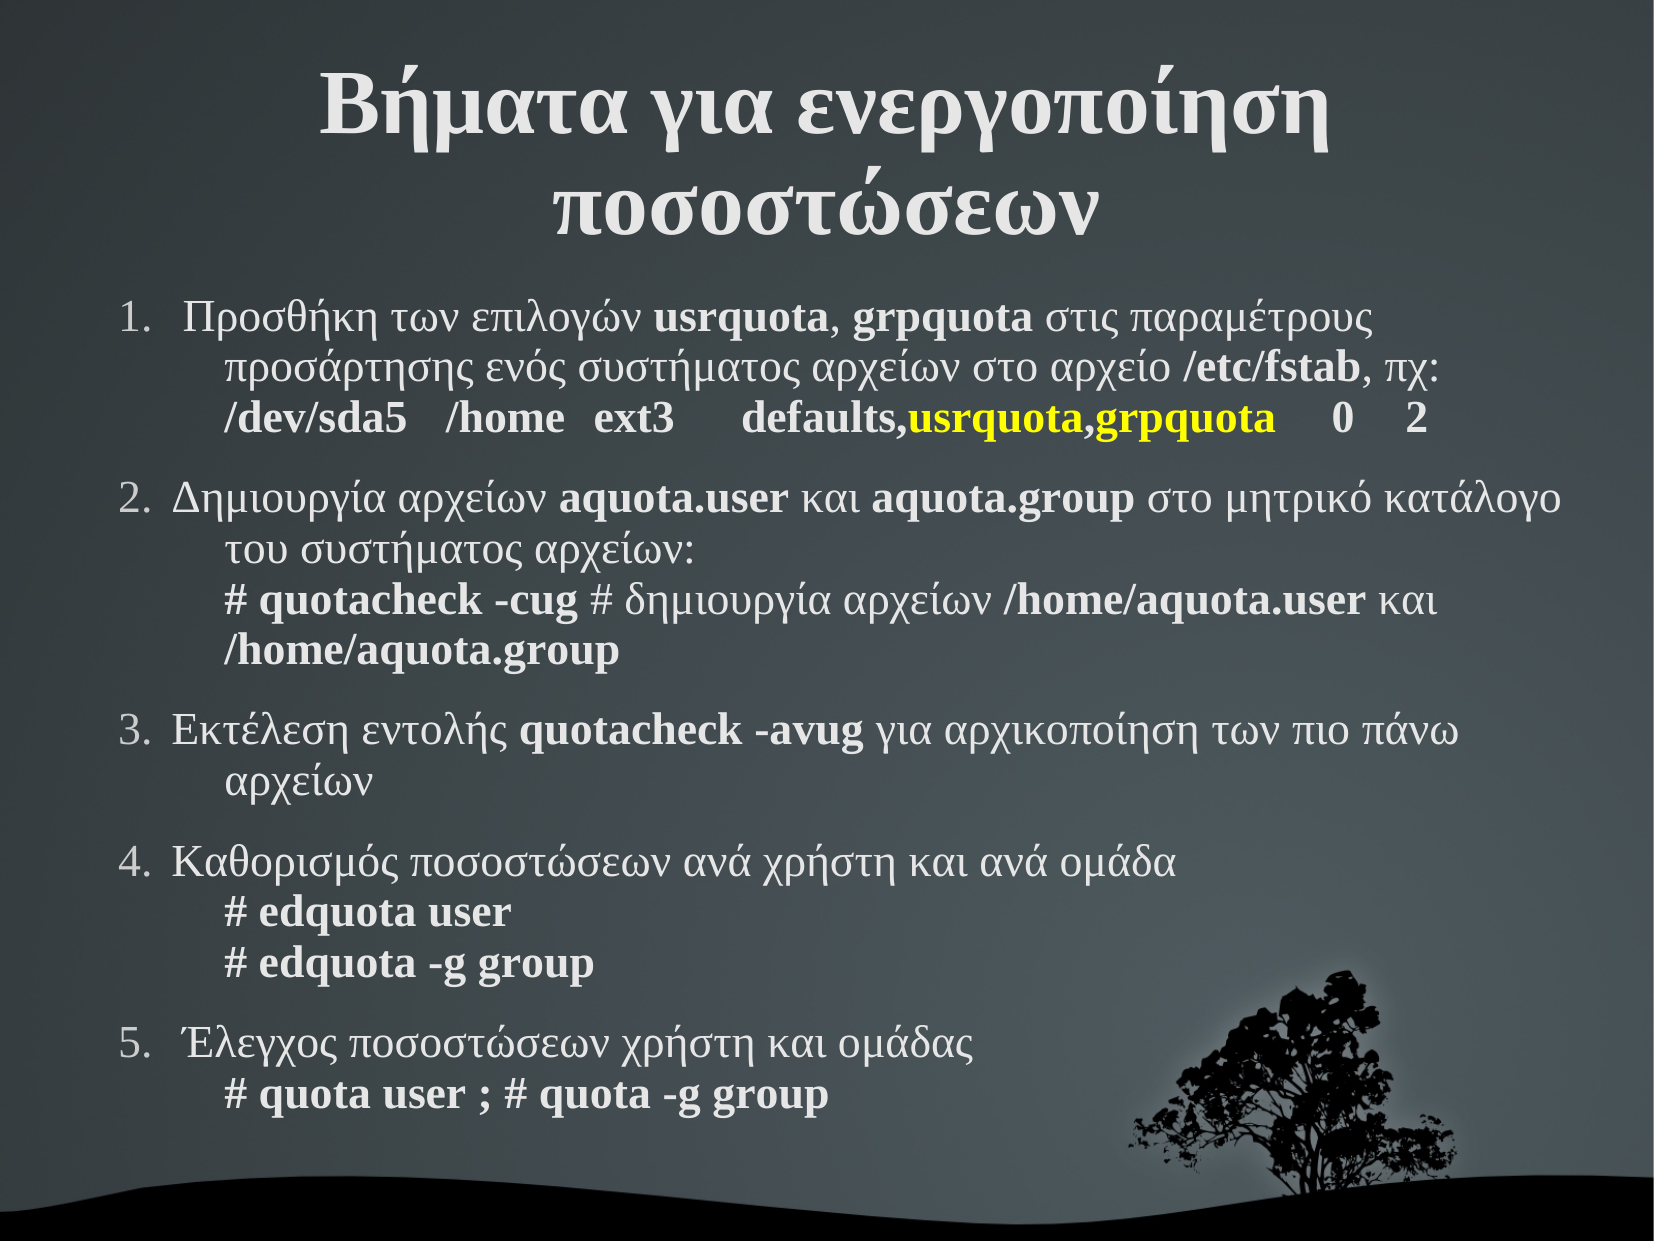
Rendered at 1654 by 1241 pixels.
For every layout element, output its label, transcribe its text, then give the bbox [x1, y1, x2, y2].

list Προσθήκη των επιλογών usrquota, grpquota στις παραμέτρους προσάρτησης ενός συστήματος αρχείων στο αρχείο /etc/fstab, πχ: /dev/sda5 /home ext3 defaults,usrquota,grpquota 0 2 Δημιουργία αρχείων aquota.user και aquota.group στο μητρικό κατάλογο του συστήματος αρχείων: # quotacheck -cug # δημιουργία αρχείων /home/aquota.user και /home/aquota.group Εκτέλεση εντολής quotacheck -avug για αρχικοποίηση των πιο πάνω αρχείων Καθορισμός ποσοστώσεων ανά χρήστη και ανά ομάδα # edquota user # edquota -g group Έλεγχος ποσοστώσεων χρήστη και ομάδας # quota user ; # quota -g group [82, 290, 1571, 1229]
picture [0, 0, 1654, 1241]
title Βήματα για ενεργοποίηση ποσοστώσεων [82, 33, 1571, 273]
